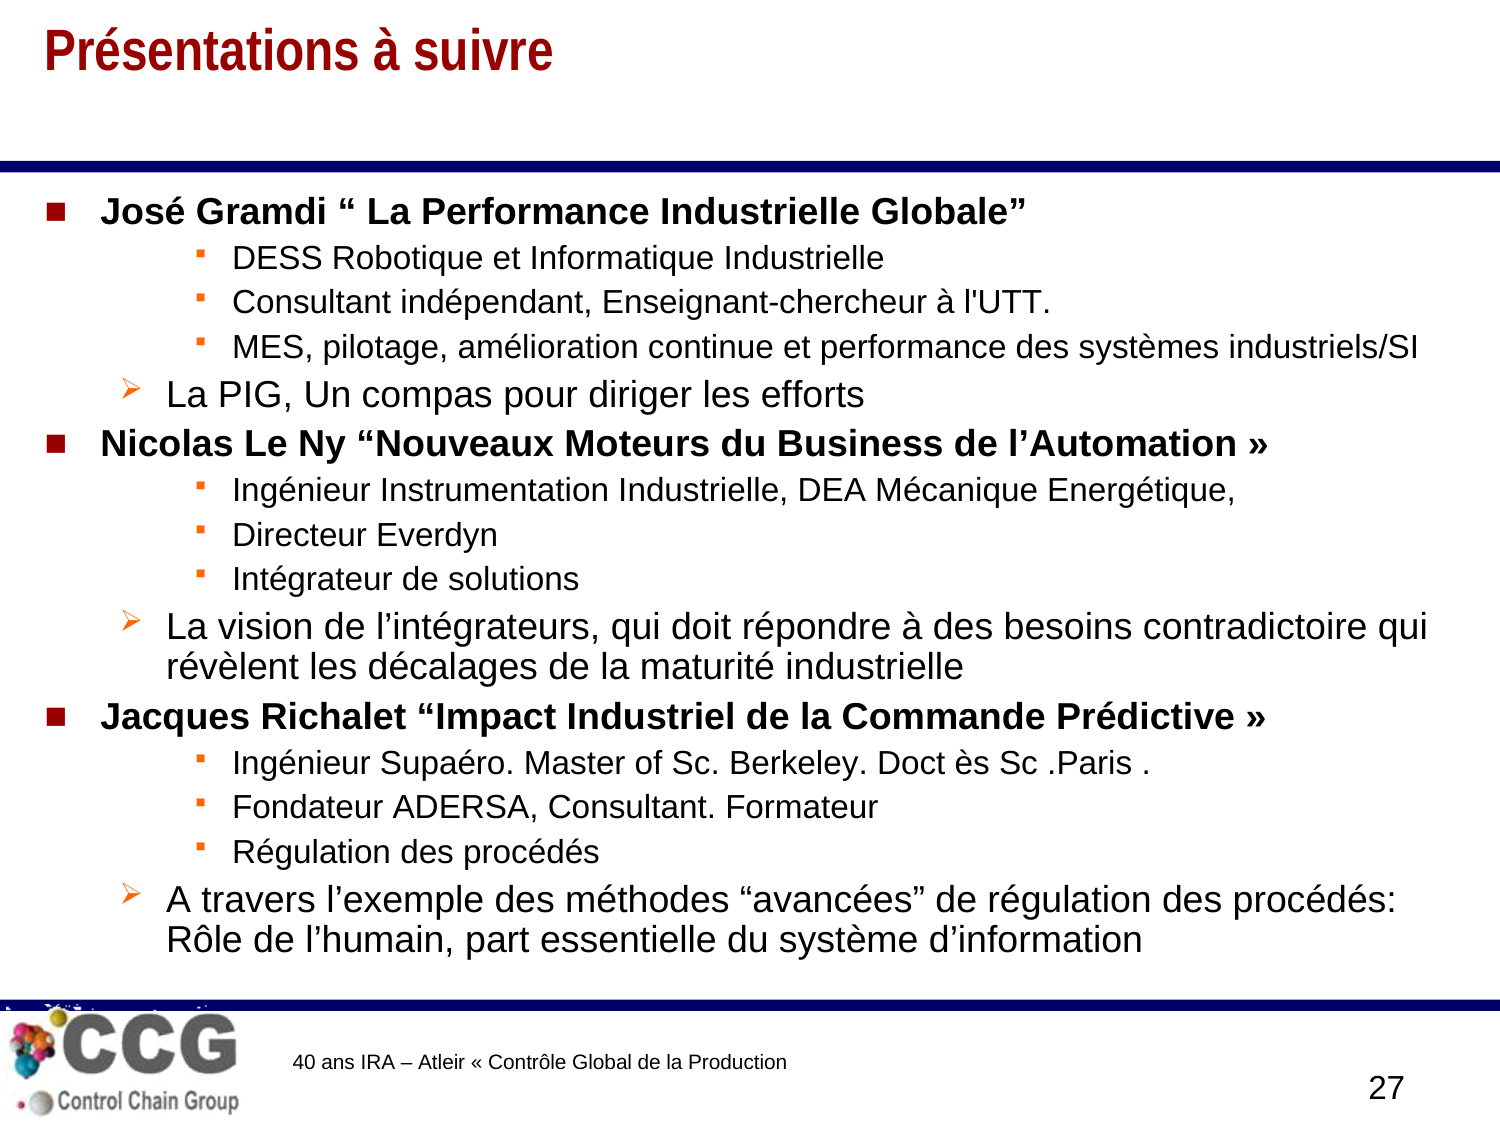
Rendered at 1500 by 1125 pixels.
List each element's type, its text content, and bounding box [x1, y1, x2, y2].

picture [6, 1004, 243, 1124]
list José Gramdi “ La Performance Industrielle Globale” DESS Robotique et Informatique Industrielle Consultant indépendant, Enseignant-chercheur à l'UTT. MES, pilotage, amélioration continue et performance des systèmes industriels/SI La PIG, Un compas pour diriger les efforts Nicolas Le Ny “Nouveaux Moteurs du Business de l’Automation » Ingénieur Instrumentation Industrielle, DEA Mécanique Energétique, Directeur Everdyn Intégrateur de solutions La vision de l’intégrateurs, qui doit répondre à des besoins contradictoire qui révèlent les décalages de la maturité industrielle Jacques Richalet “Impact Industriel de la Commande Prédictive » Ingénieur Supaéro. Master of Sc. Berkeley. Doct ès Sc .Paris . Fondateur ADERSA, Consultant. Formateur Régulation des procédés A travers l’exemple des méthodes “avancées” de régulation des procédés: Rôle de l’humain, part essentielle du système d’information [29, 184, 1471, 1019]
title Présentations à suivre [29, 12, 1471, 138]
